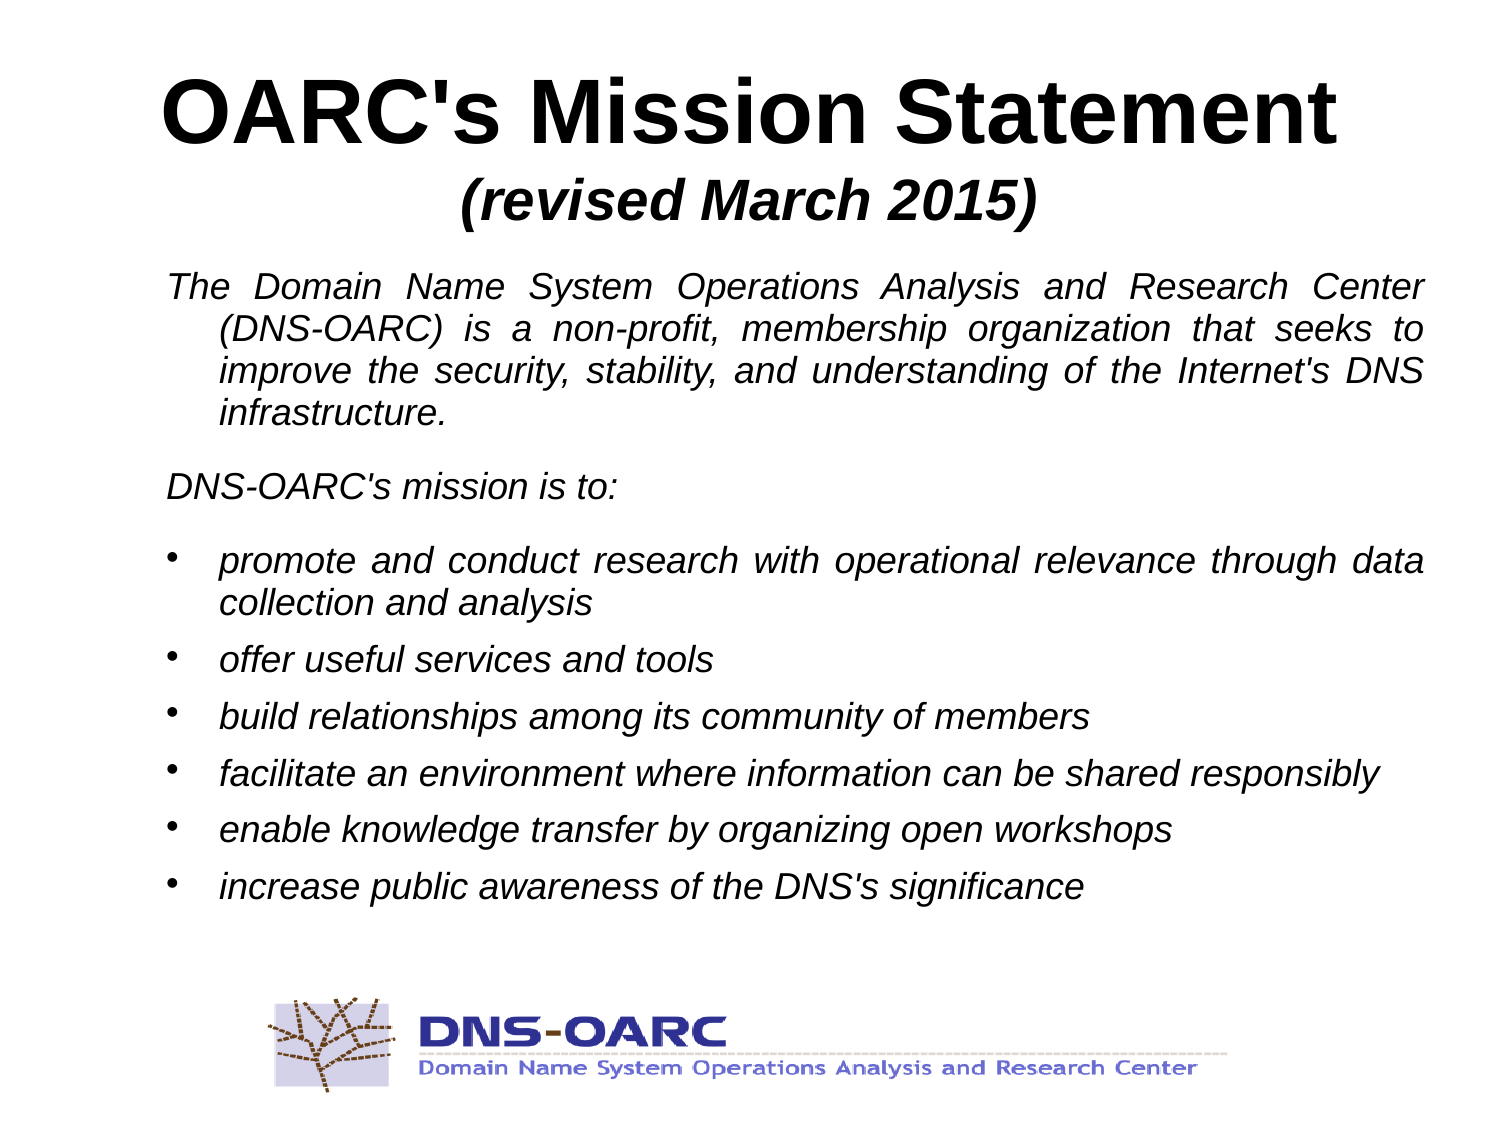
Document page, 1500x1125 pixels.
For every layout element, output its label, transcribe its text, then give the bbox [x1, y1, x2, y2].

title OARC's Mission Statement (revised March 2015) [74, 44, 1425, 233]
list The Domain Name System Operations Analysis and Research Center (DNS-OARC) is a non-profit, membership organization that seeks to improve the security, stability, and understanding of the Internet's DNS infrastructure. DNS-OARC's mission is to: promote and conduct research with operational relevance through data collection and analysis offer useful services and tools build relationships among its community of members facilitate an environment where information can be shared responsibly enable knowledge transfer by organizing open workshops increase public awareness of the DNS's significance [74, 262, 1425, 975]
picture [214, 991, 1259, 1099]
